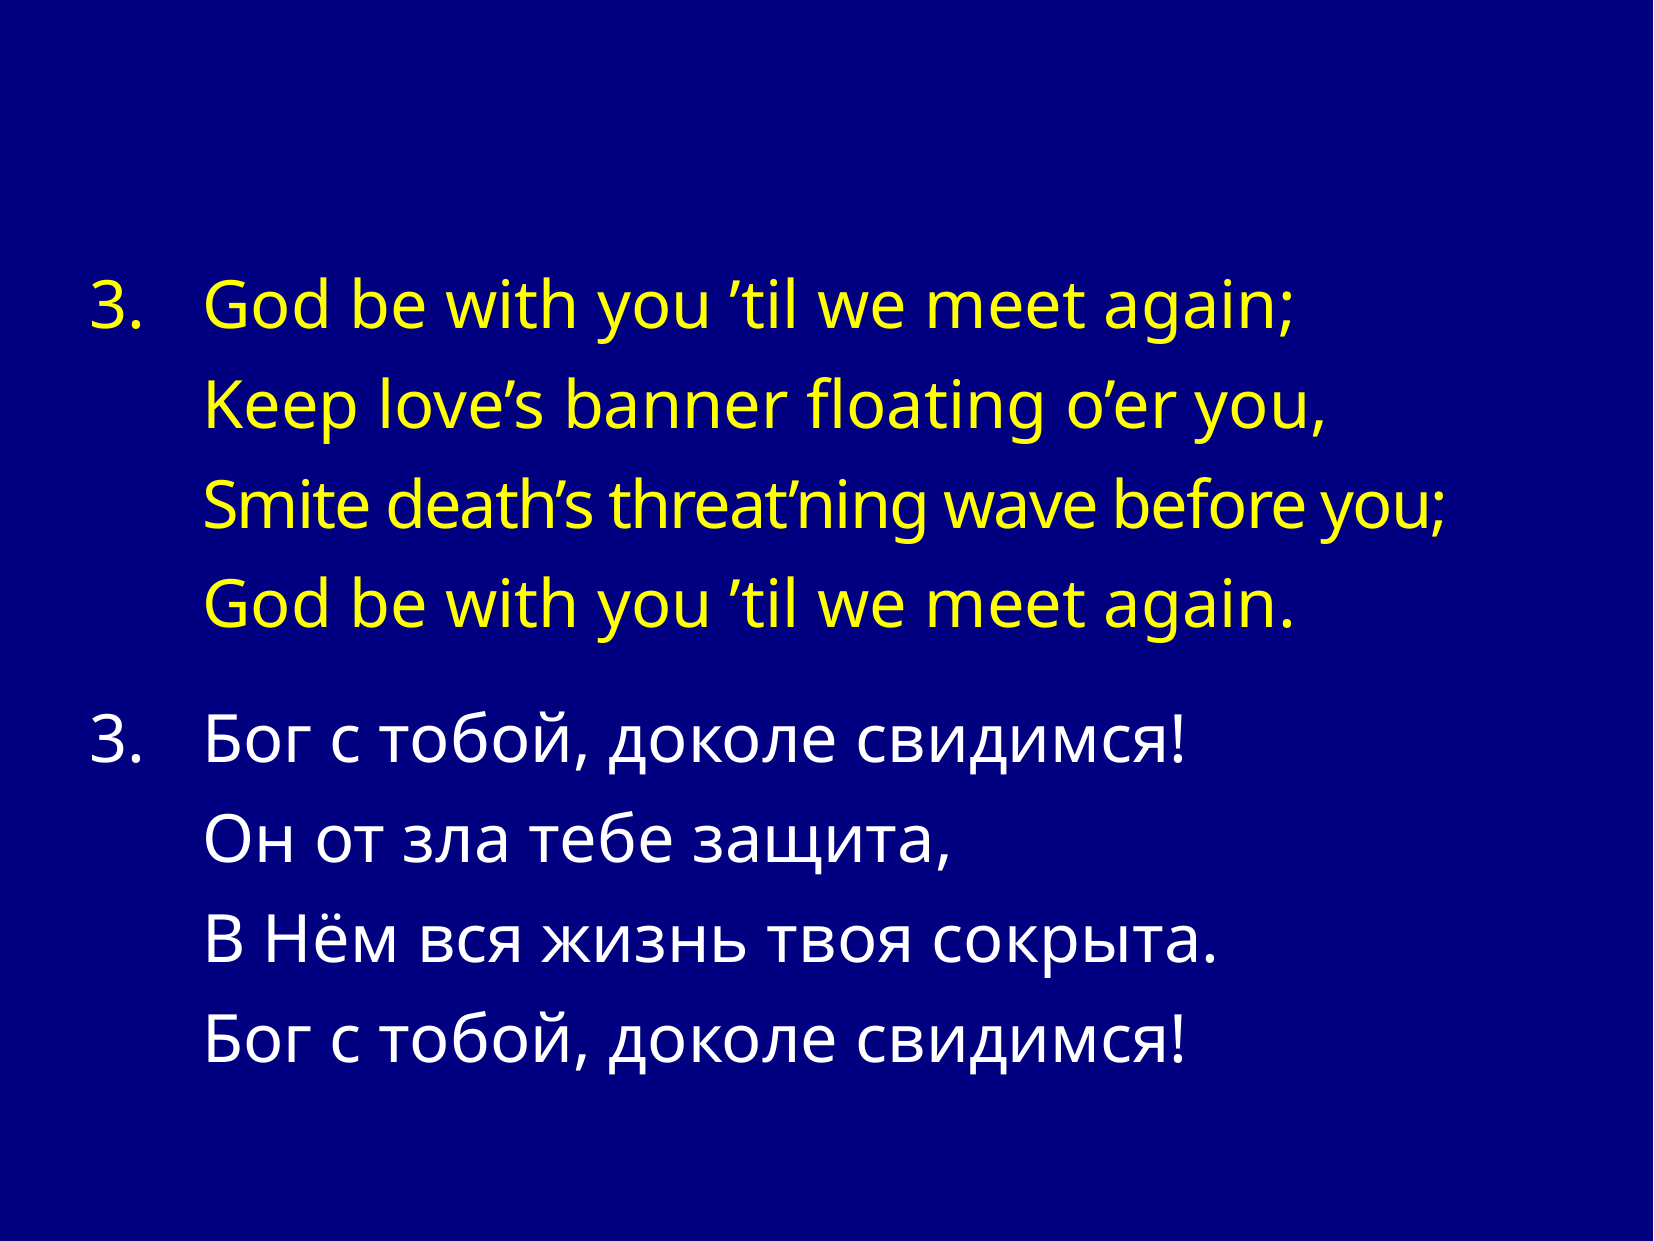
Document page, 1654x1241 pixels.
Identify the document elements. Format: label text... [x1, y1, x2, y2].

text_box 3. God be with you ’til we meet again; Keep love’s banner floating o’er you, Smite death’s threat’ning wave before you; God be with you ’til we meet again. [75, 150, 1653, 638]
text_box 3. Бог с тобой, доколе свидимся! Он от зла тебе защита, В Нём вся жизнь твоя сокрыта. Бог с тобой, доколе свидимся! [75, 675, 1576, 1163]
